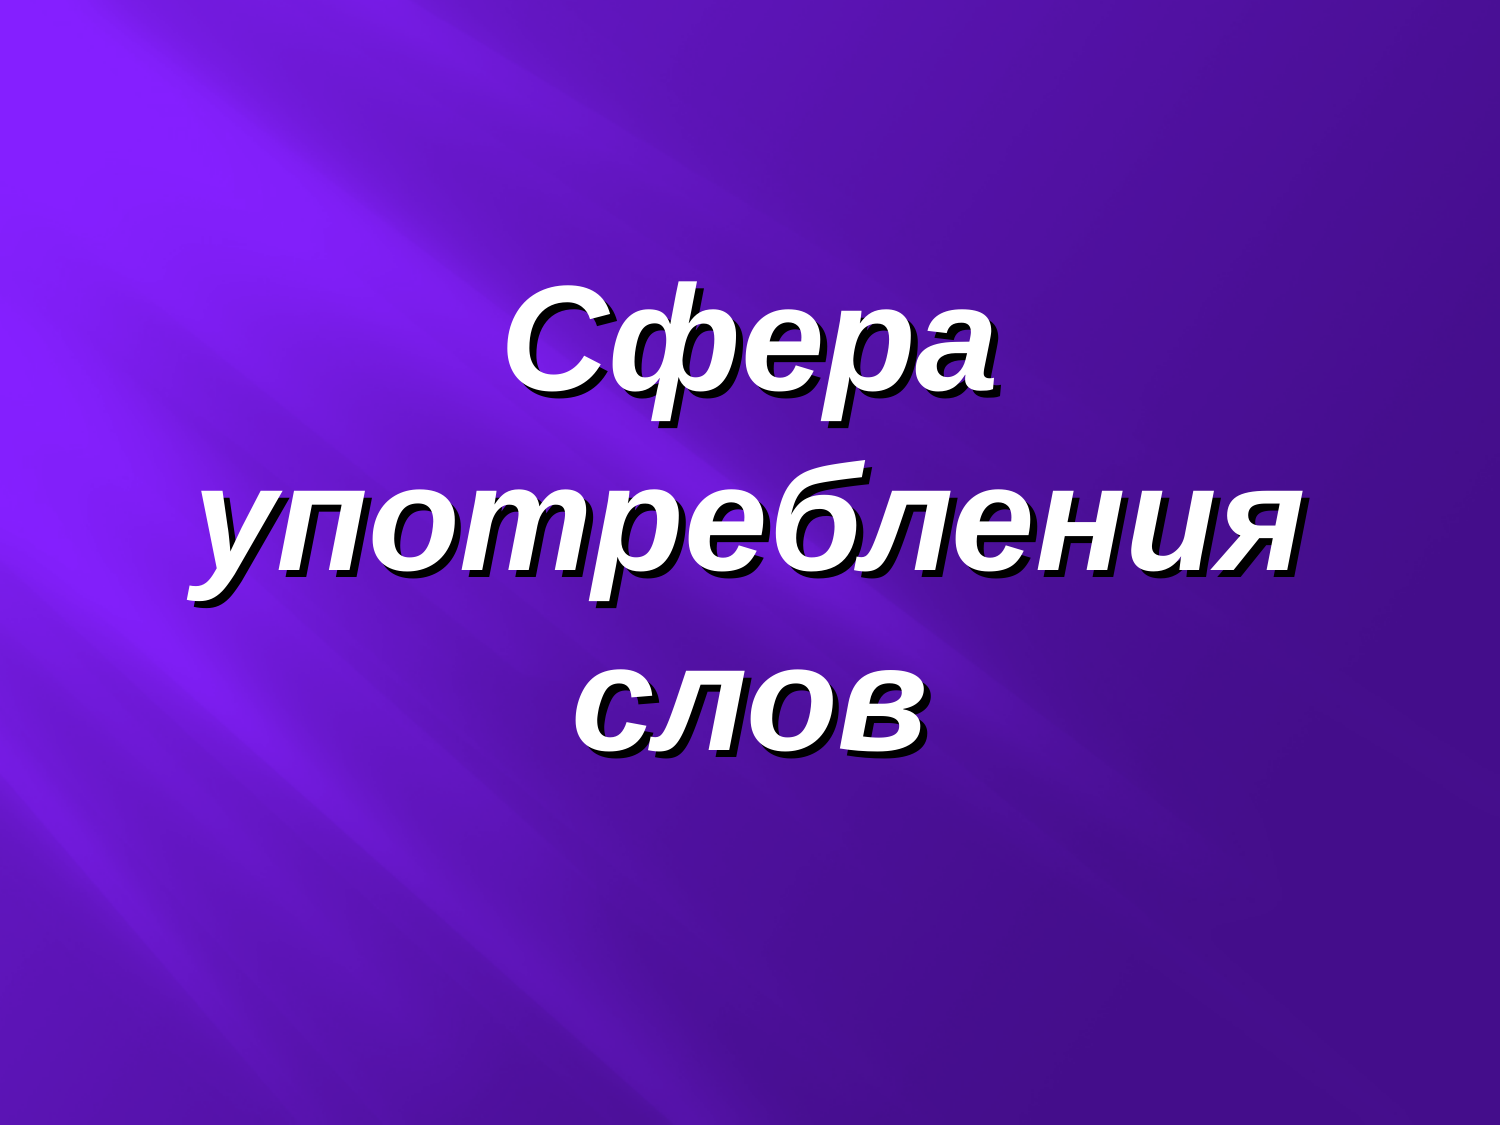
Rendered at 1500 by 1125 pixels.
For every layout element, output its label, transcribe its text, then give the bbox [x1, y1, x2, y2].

title Сфера употребления слов [75, 45, 1426, 977]
